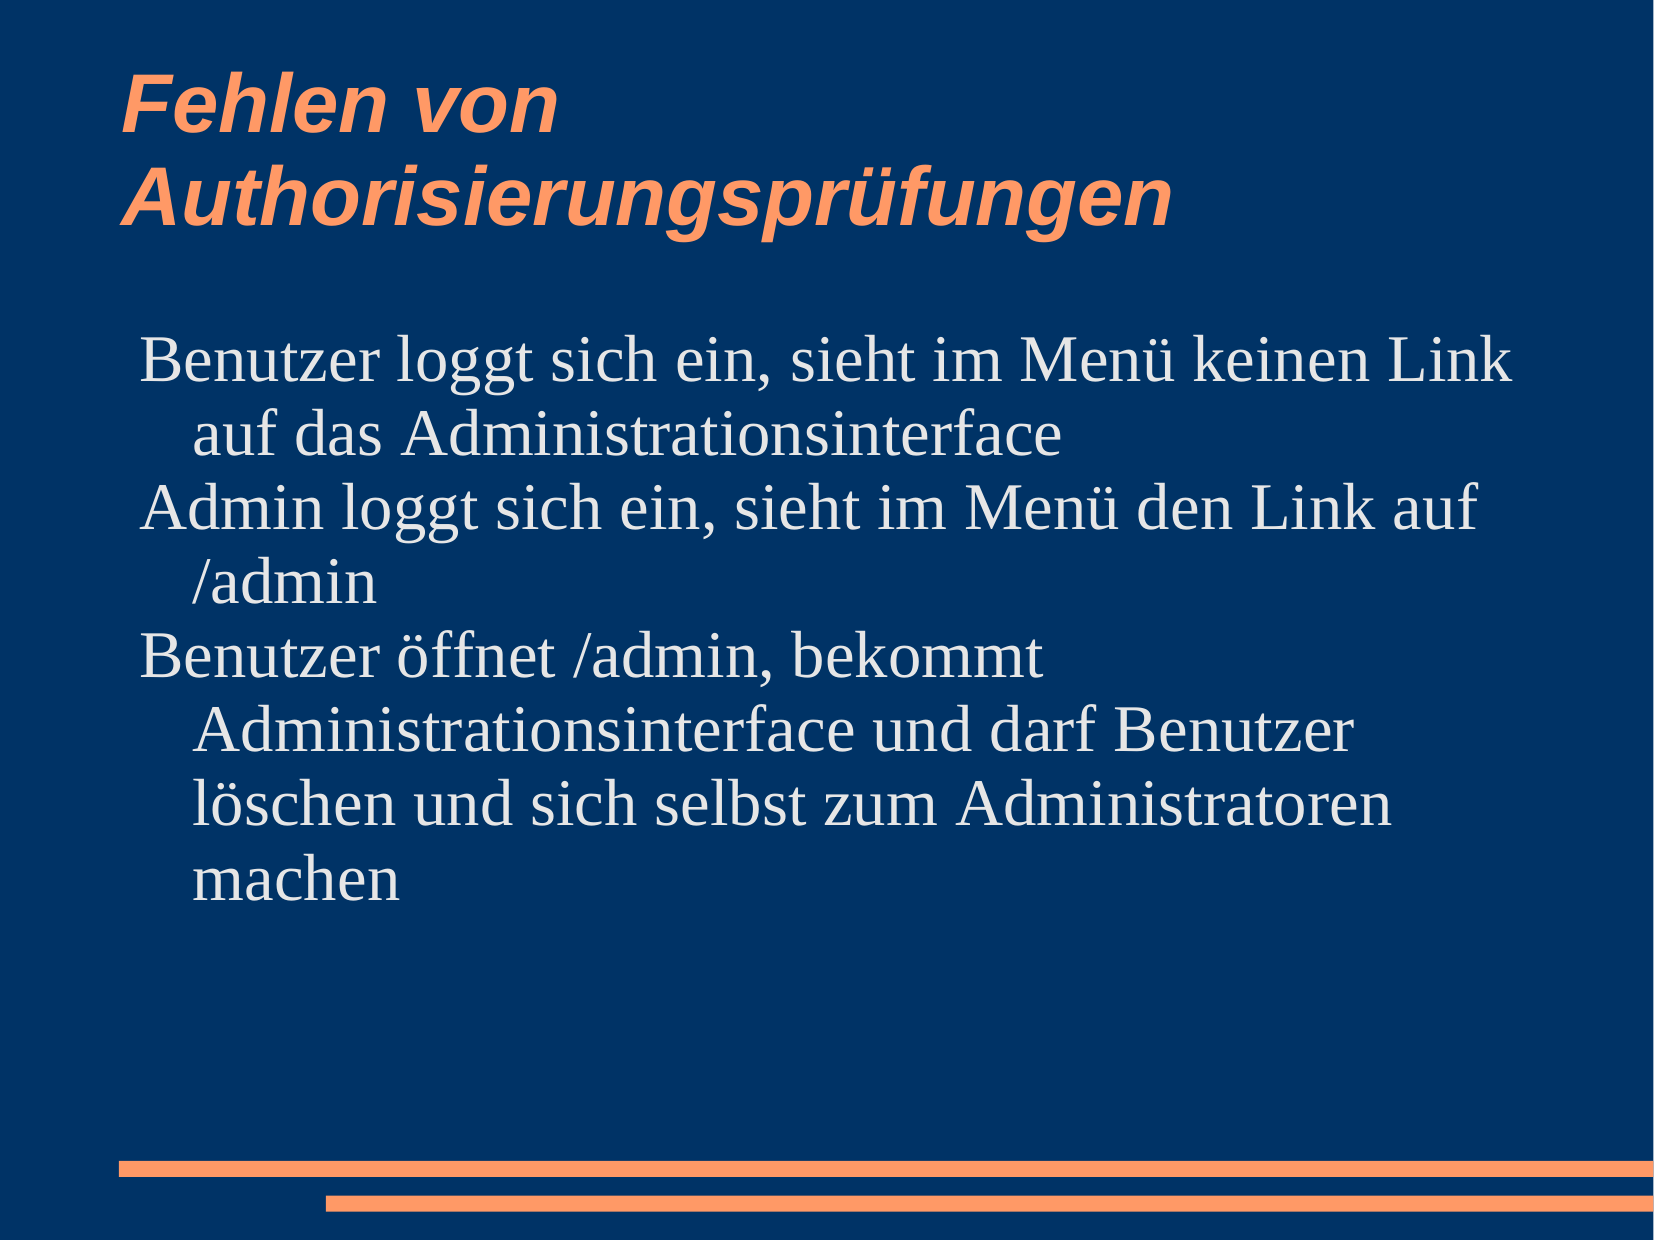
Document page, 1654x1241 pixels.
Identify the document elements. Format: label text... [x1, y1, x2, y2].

list Benutzer loggt sich ein, sieht im Menü keinen Link auf das Administrationsinterface Admin loggt sich ein, sieht im Menü den Link auf /admin Benutzer öffnet /admin, bekommt Administrationsinterface und darf Benutzer löschen und sich selbst zum Administratoren machen [121, 322, 1561, 1118]
title Fehlen von Authorisierungsprüfungen [121, 42, 1534, 258]
